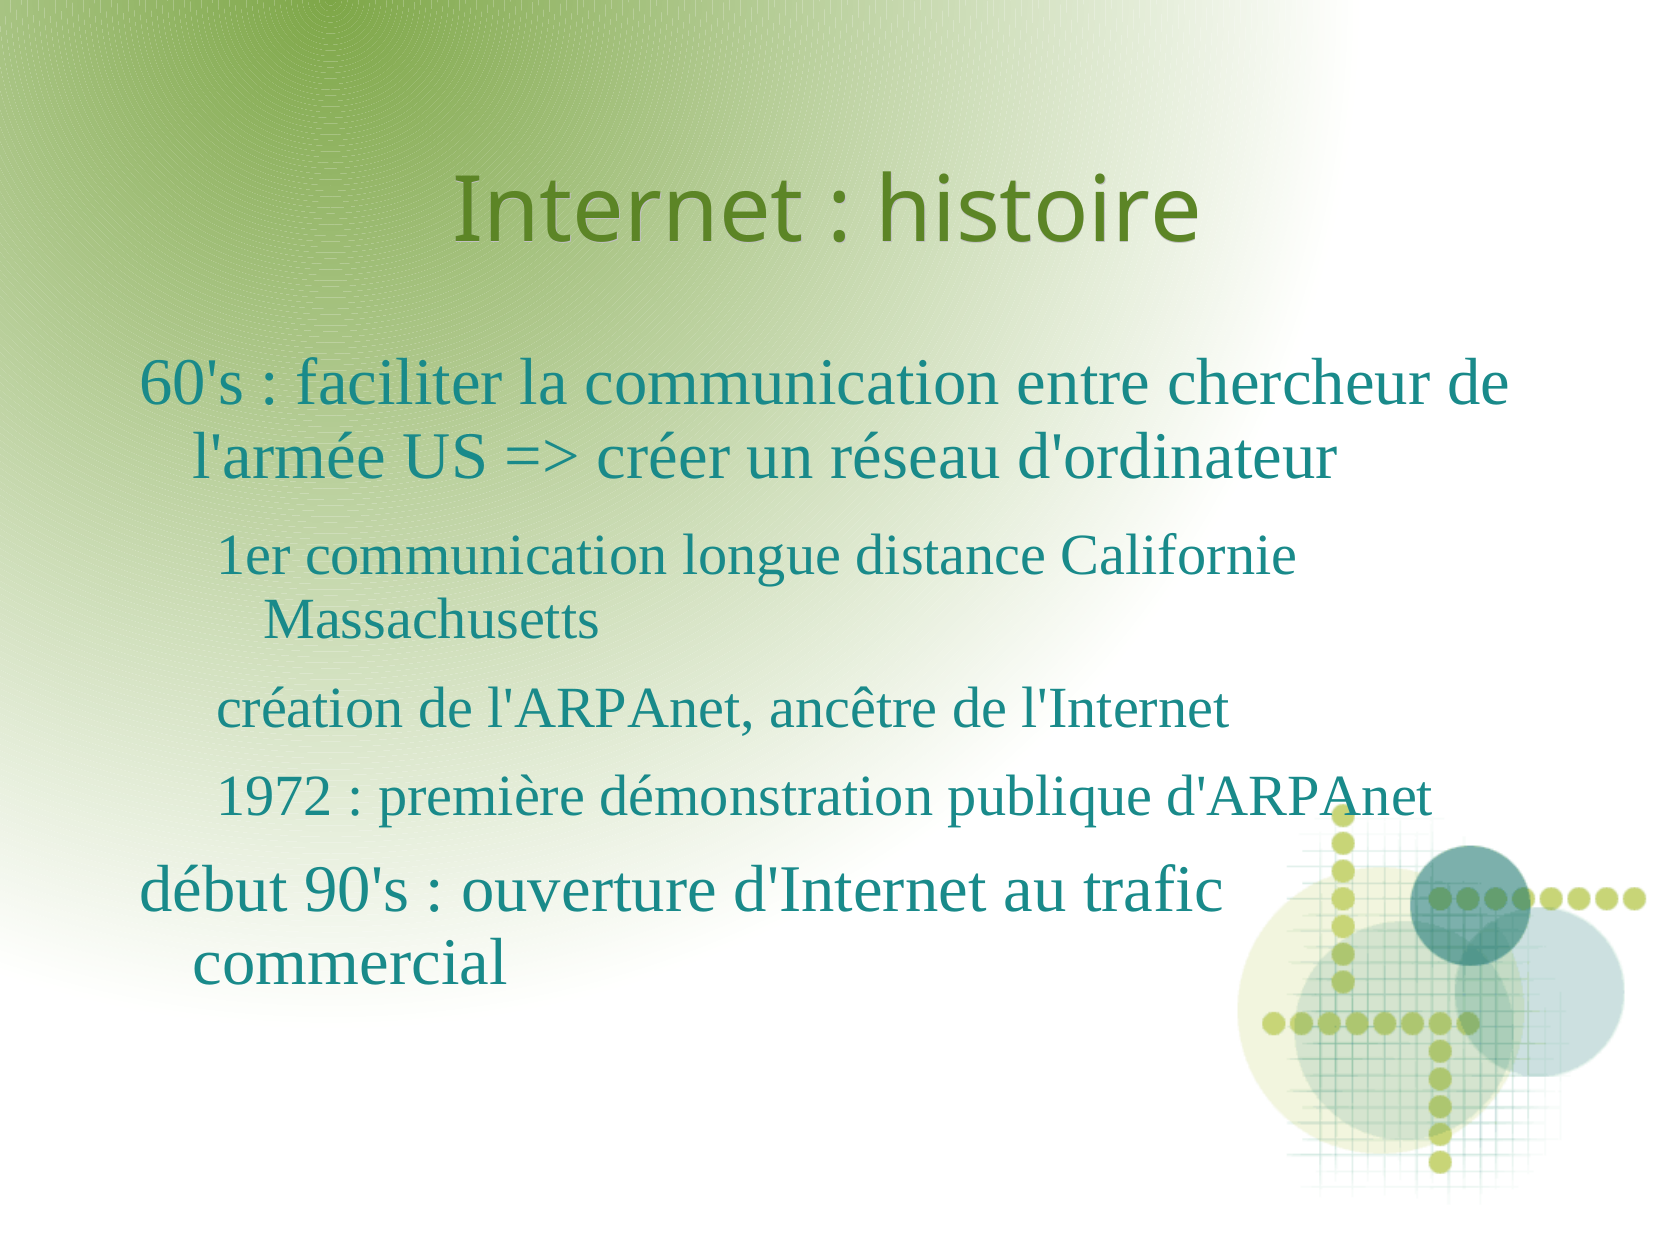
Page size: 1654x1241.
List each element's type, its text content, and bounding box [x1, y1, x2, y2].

picture [1224, 792, 1654, 1211]
title Internet : histoire [121, 110, 1534, 303]
list 60's : faciliter la communication entre chercheur de l'armée US => créer un réseau d'ordinateur 1er communication longue distance Californie Massachusetts création de l'ARPAnet, ancêtre de l'Internet 1972 : première démonstration publique d'ARPAnet début 90's : ouverture d'Internet au trafic commercial [121, 344, 1534, 1112]
